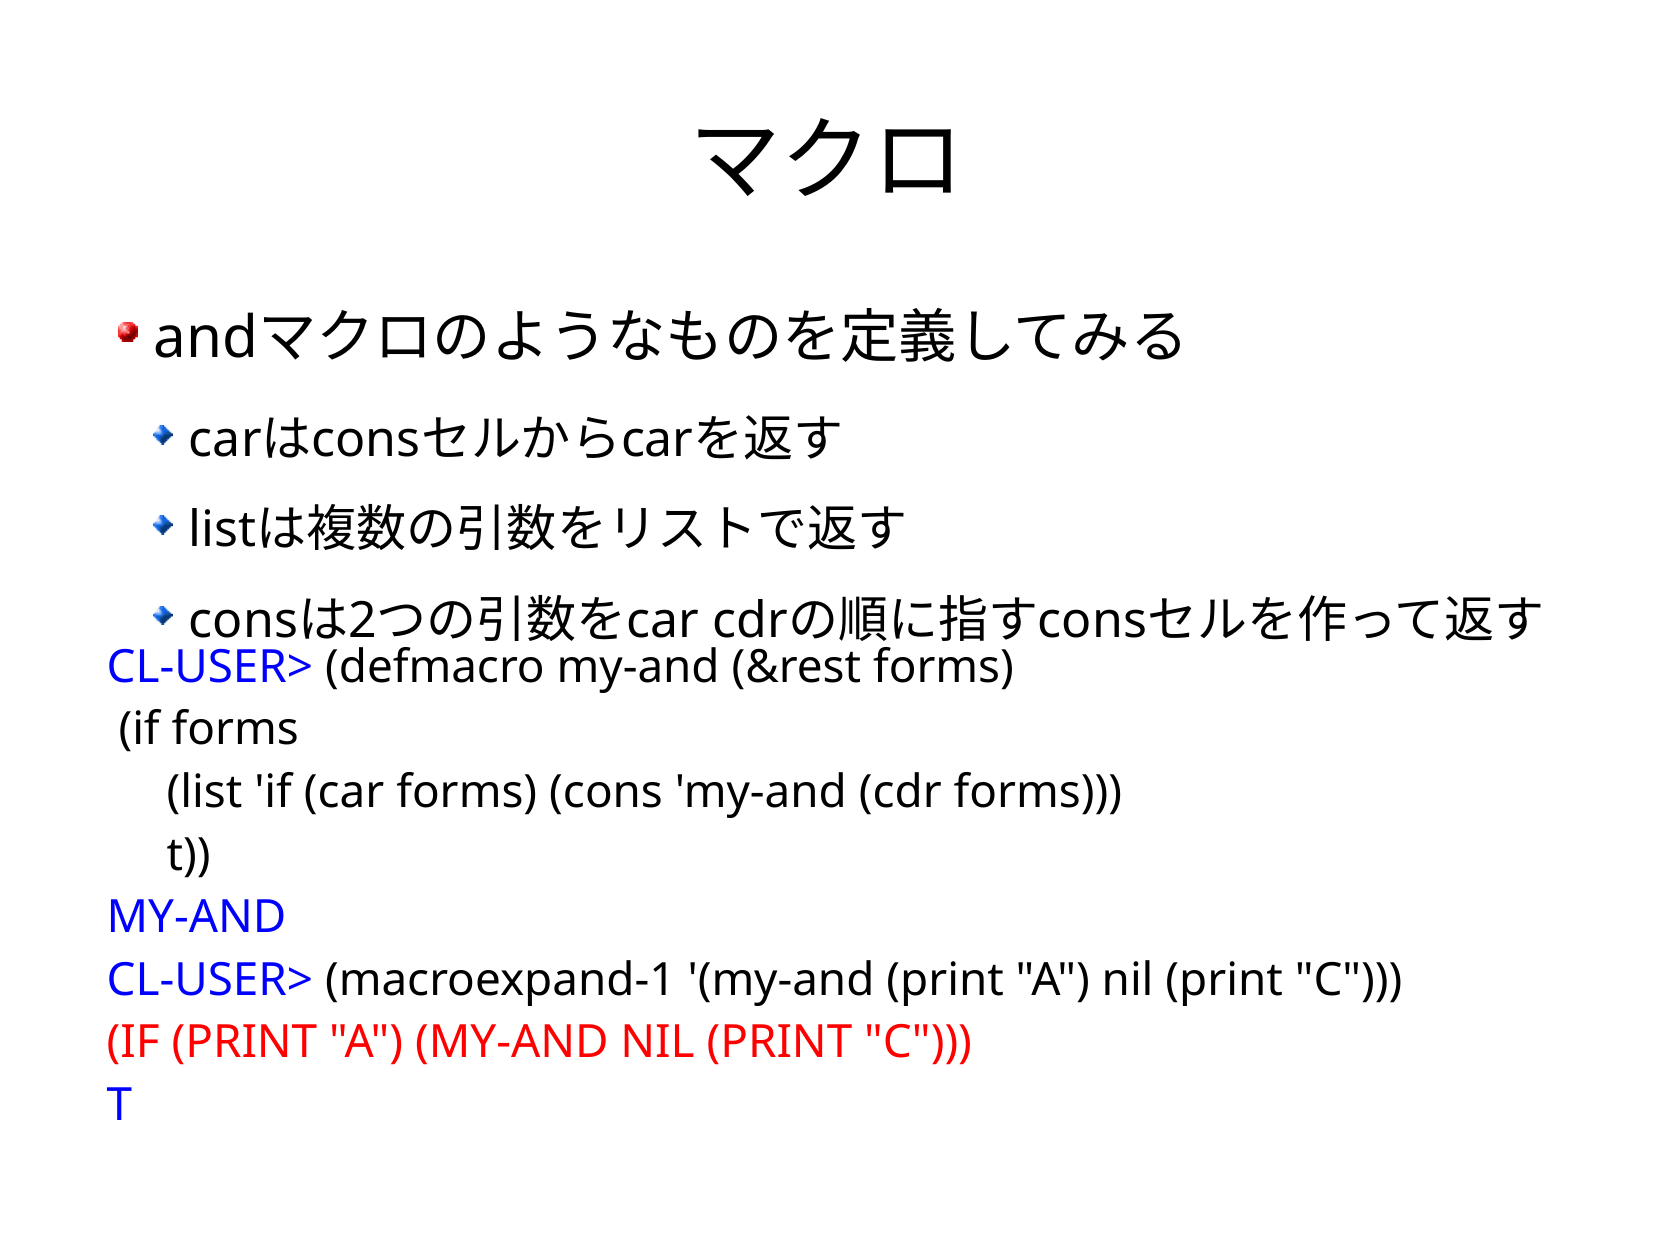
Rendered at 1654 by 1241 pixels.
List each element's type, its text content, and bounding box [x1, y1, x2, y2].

list andマクロのようなものを定義してみる carはconsセルからcarを返す listは複数の引数をリストで返す consは2つの引数をcar cdrの順に指すconsセルを作って返す [82, 290, 1571, 1109]
title マクロ [82, 56, 1571, 250]
text_box CL-USER> (defmacro my-and (&rest forms) (if forms (list 'if (car forms) (cons 'my-and (cdr forms))) t)) MY-AND CL-USER> (macroexpand-1 '(my-and (print "A") nil (print "C"))) (IF (PRINT "A") (MY-AND NIL (PRINT "C"))) T [91, 626, 1577, 1058]
